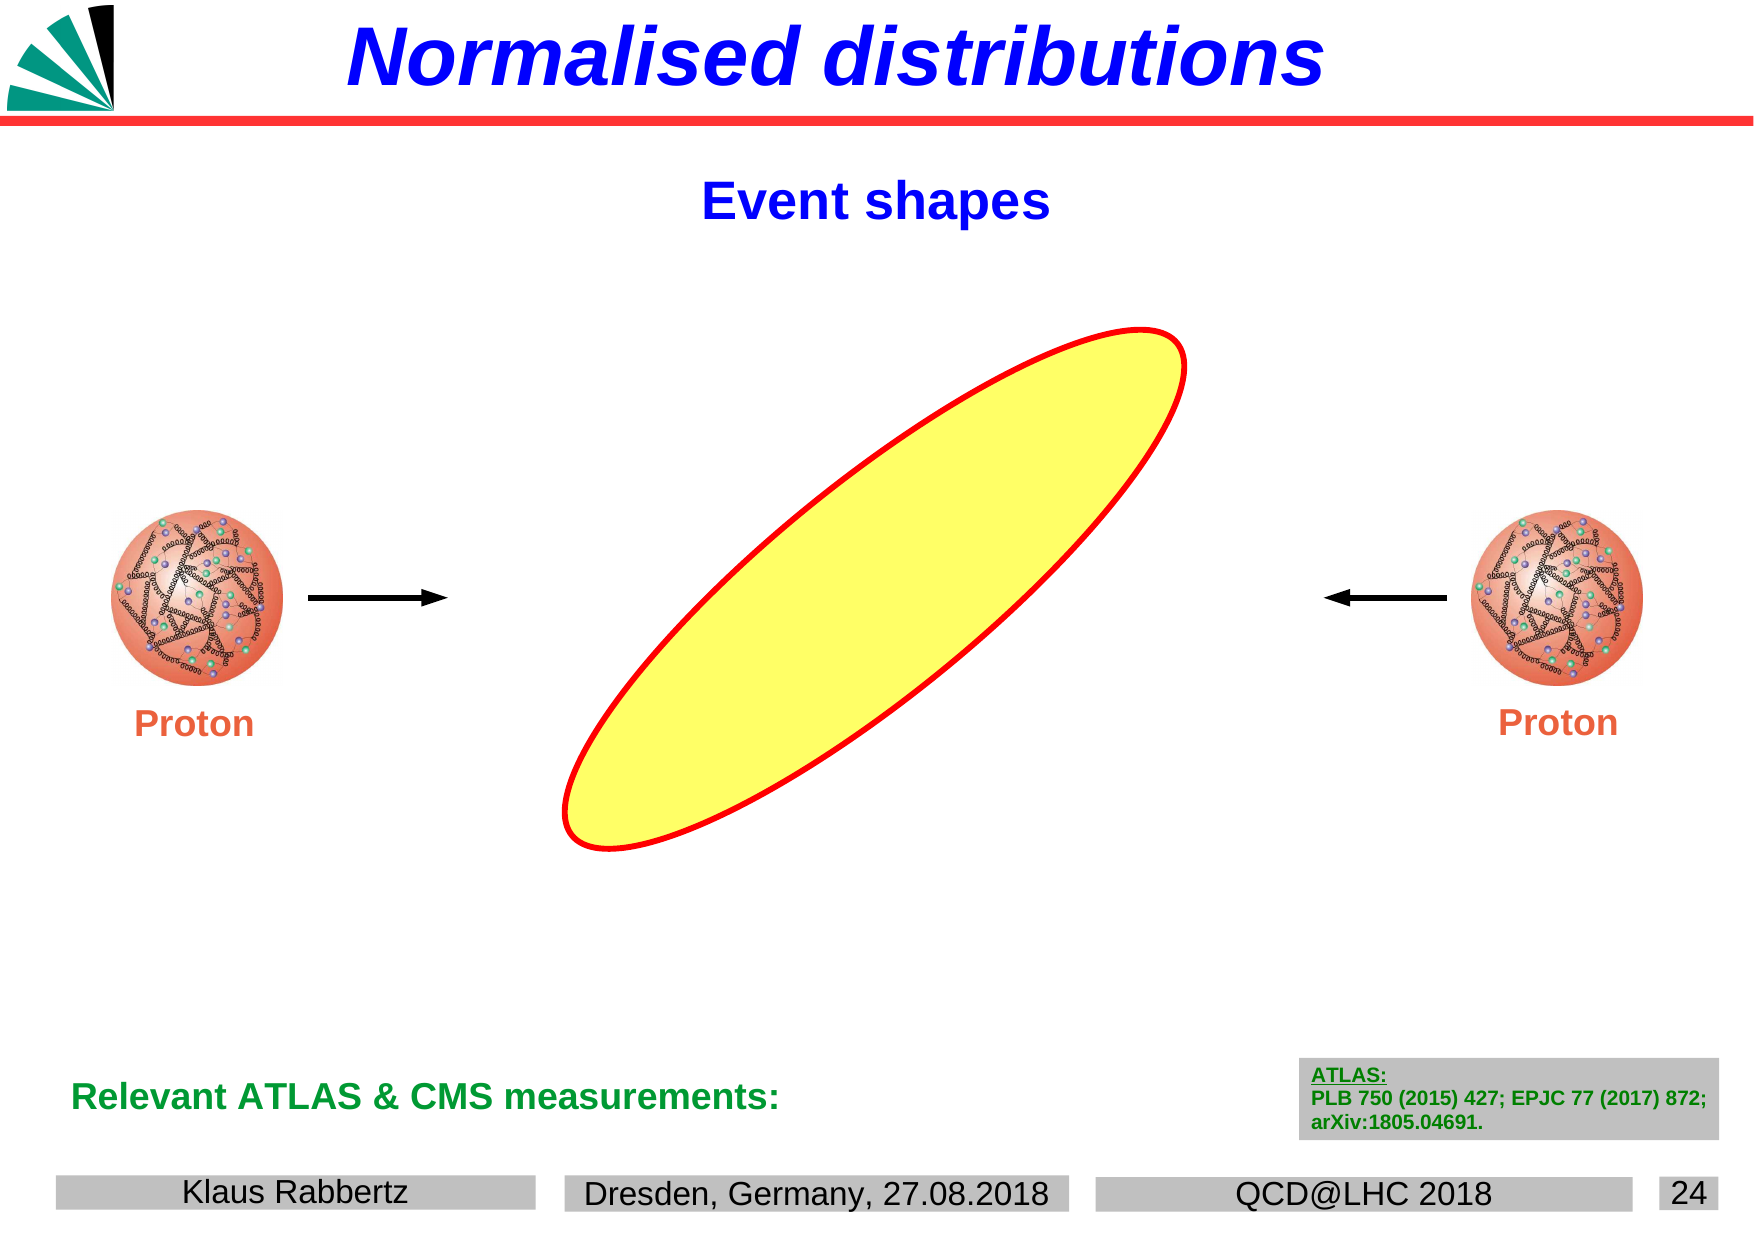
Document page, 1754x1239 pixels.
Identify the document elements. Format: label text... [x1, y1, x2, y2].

text_box Relevant ATLAS & CMS measurements: [59, 1069, 789, 1124]
picture [1471, 510, 1643, 686]
text_box Proton [1486, 695, 1632, 751]
title Normalised distributions [129, 0, 1545, 114]
text_box Proton [122, 696, 269, 751]
text_box [564, 329, 1185, 849]
picture [111, 510, 283, 686]
text_box Event shapes [689, 164, 1064, 238]
picture [7, 5, 114, 112]
text_box ATLAS: PLB 750 (2015) 427; EPJC 77 (2017) 872; arXiv:1805.04691. [1299, 1057, 1720, 1141]
